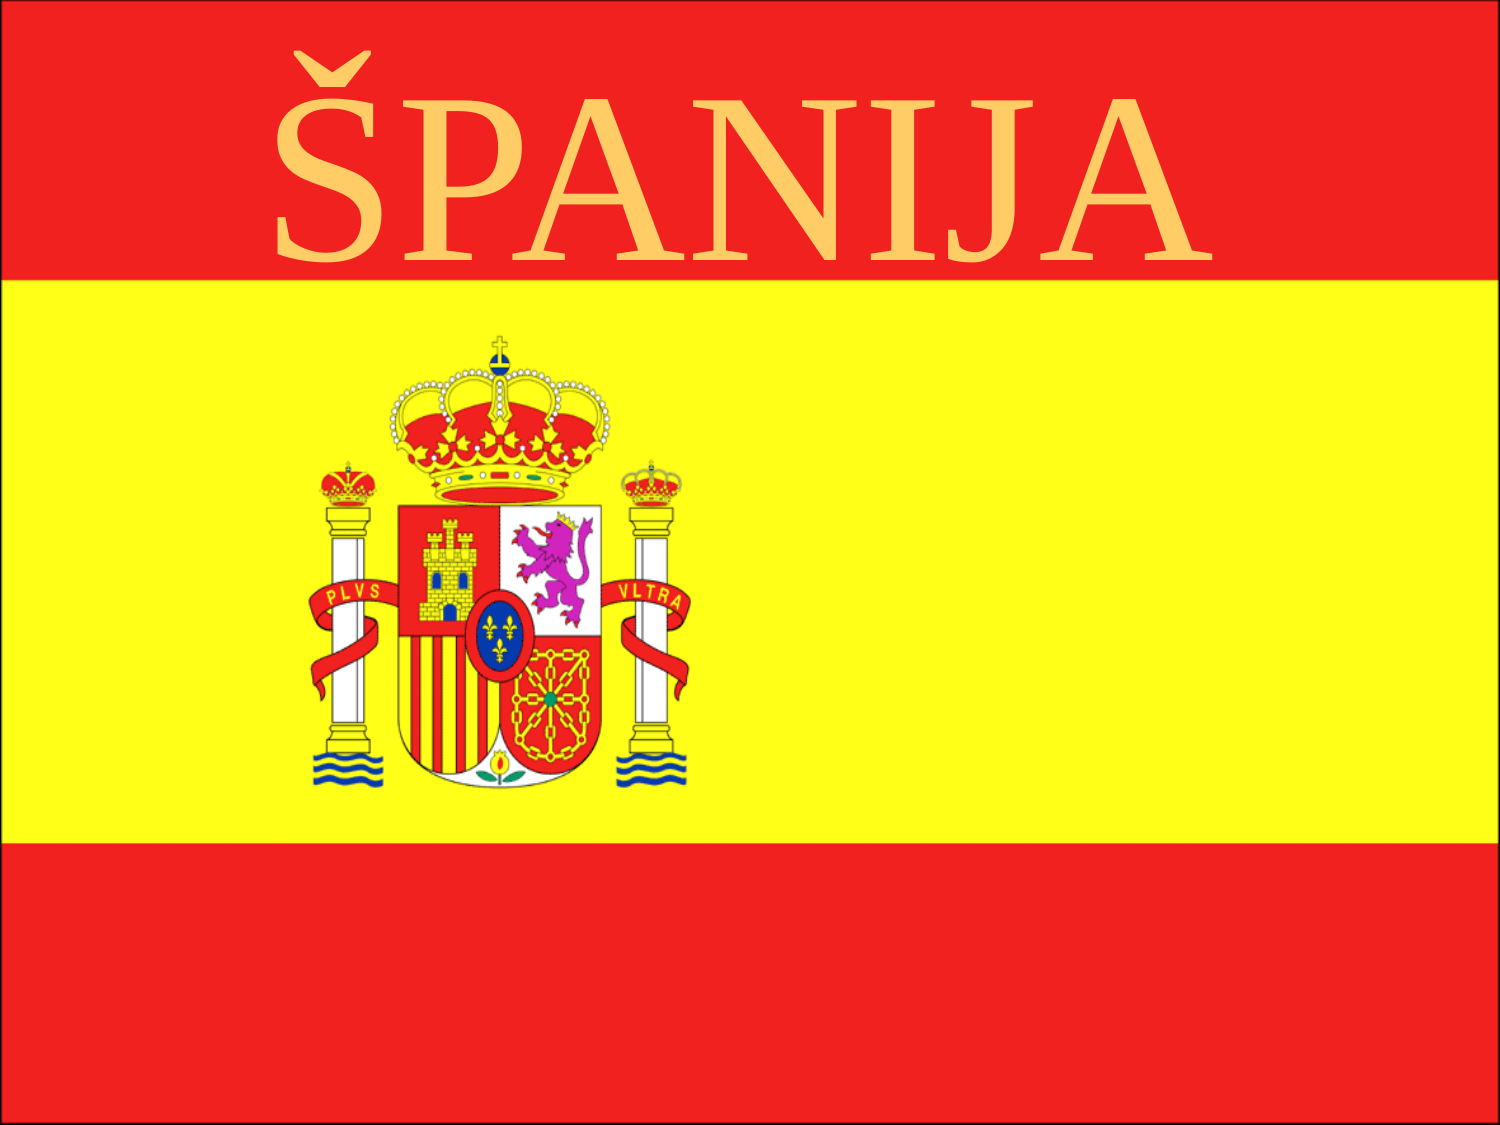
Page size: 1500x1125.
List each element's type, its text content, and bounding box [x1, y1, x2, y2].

picture [0, 0, 1500, 1125]
title ŠPANIJA [100, 42, 1376, 284]
